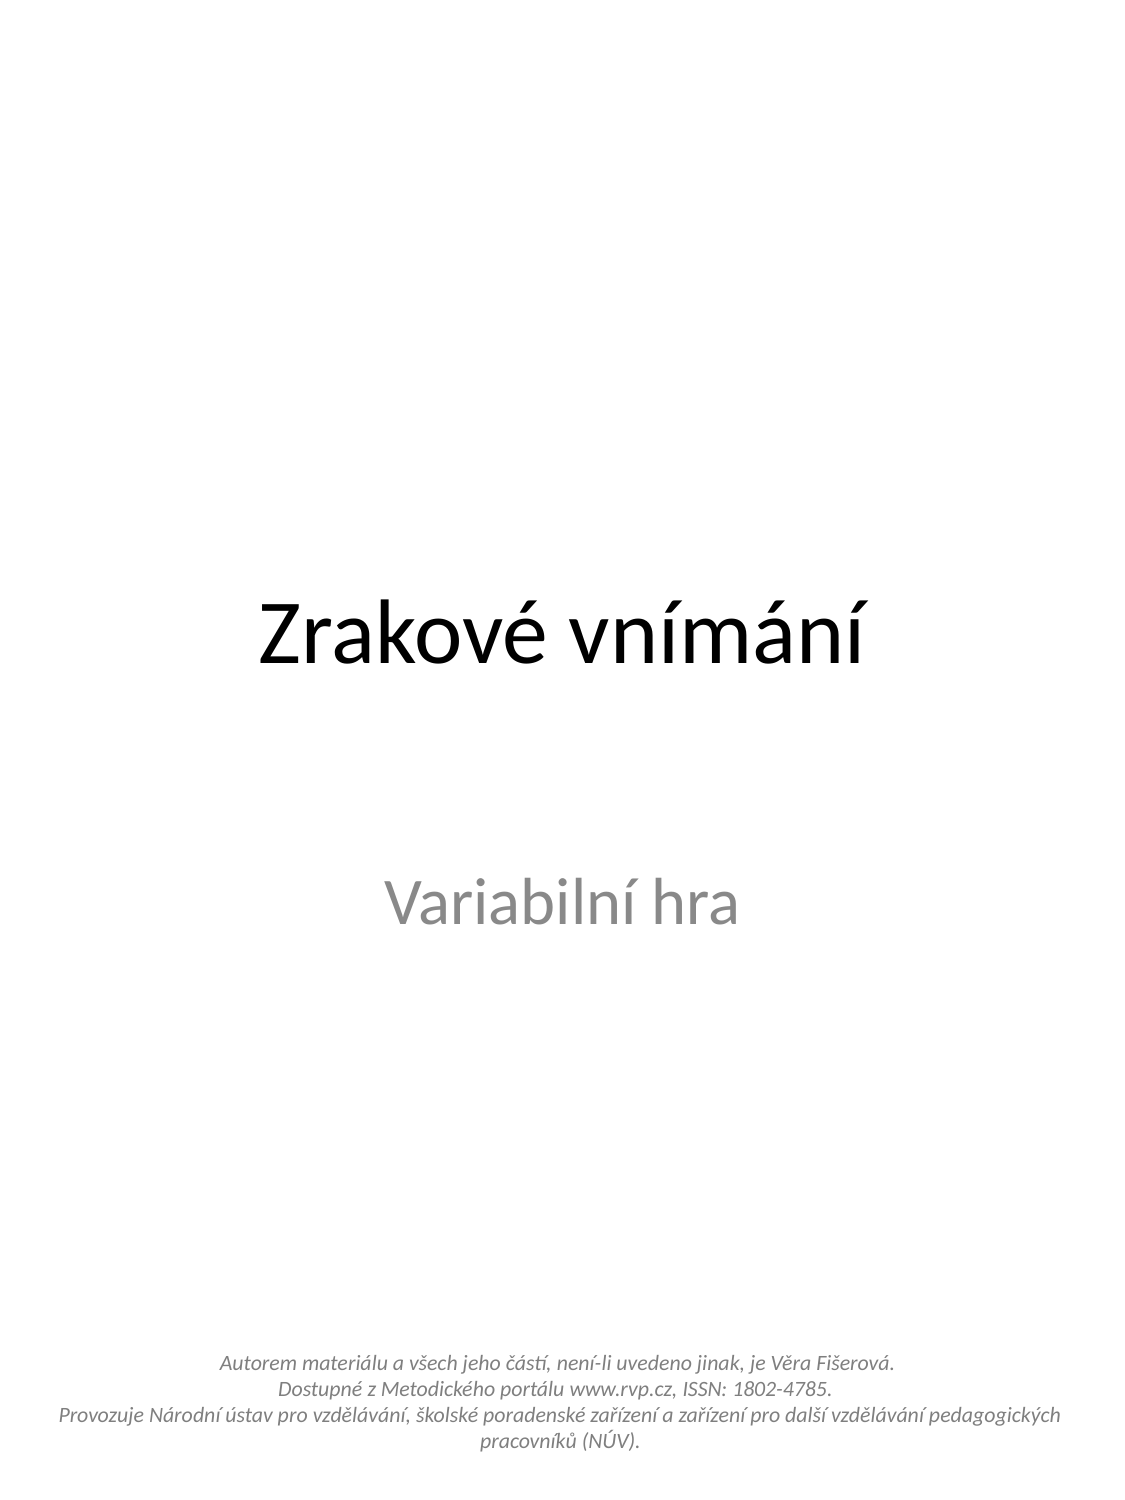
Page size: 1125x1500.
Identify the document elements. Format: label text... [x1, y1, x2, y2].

title Zrakové vnímání [84, 465, 1041, 788]
subtitle Variabilní hra [168, 849, 957, 1234]
text_box Autorem materiálu a všech jeho částí, není-li uvedeno jinak, je Věra Fišerová. Dostupné z Metodického portálu www.rvp.cz, ISSN: 1802-4785. Provozuje Národní ústav pro vzdělávání, školské poradenské zařízení a zařízení pro další vzdělávání pedagogických pracovníků (NÚV). [0, 1341, 1123, 1461]
